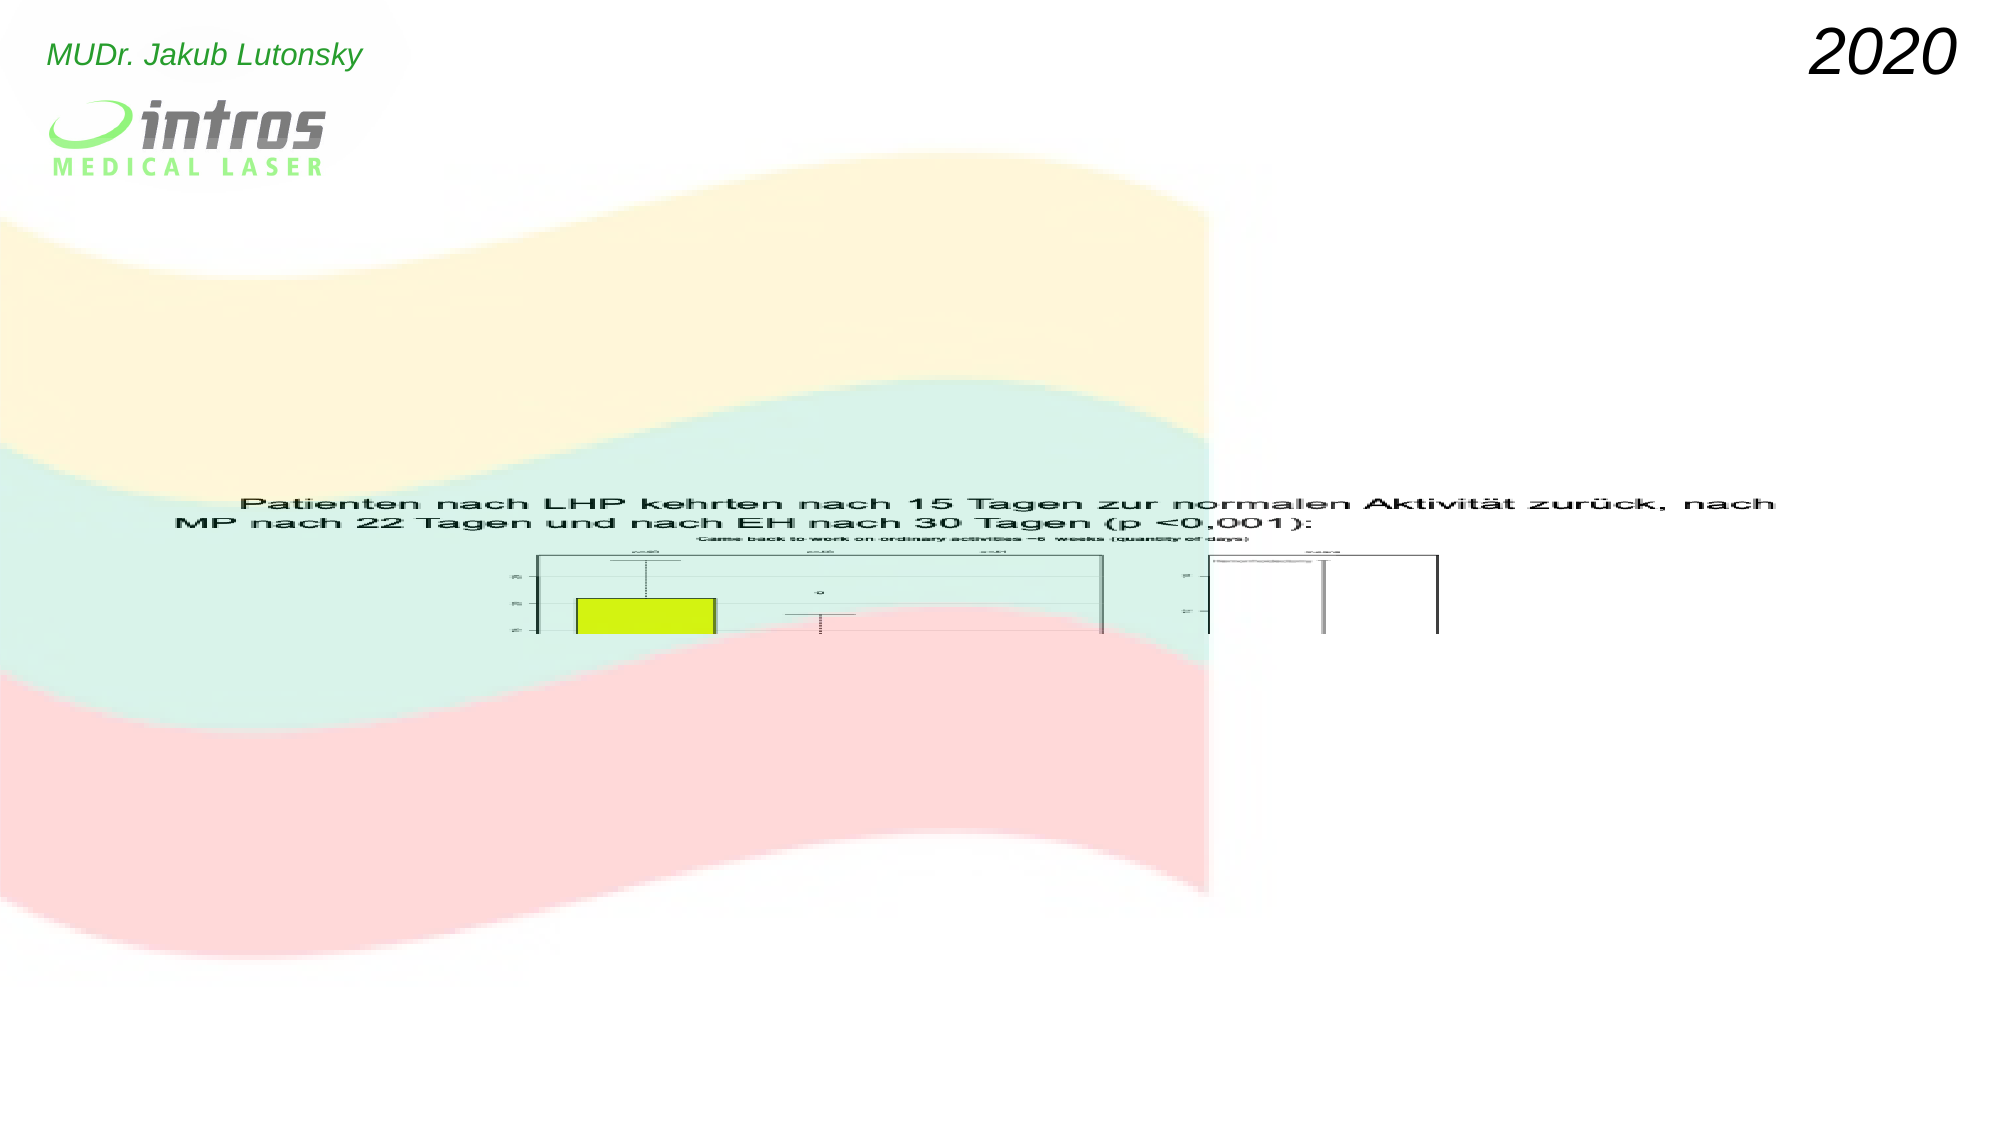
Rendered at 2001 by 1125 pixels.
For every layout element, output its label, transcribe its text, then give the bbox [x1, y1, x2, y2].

picture [0, 138, 1859, 987]
text_box 2020 [1802, 7, 2000, 97]
